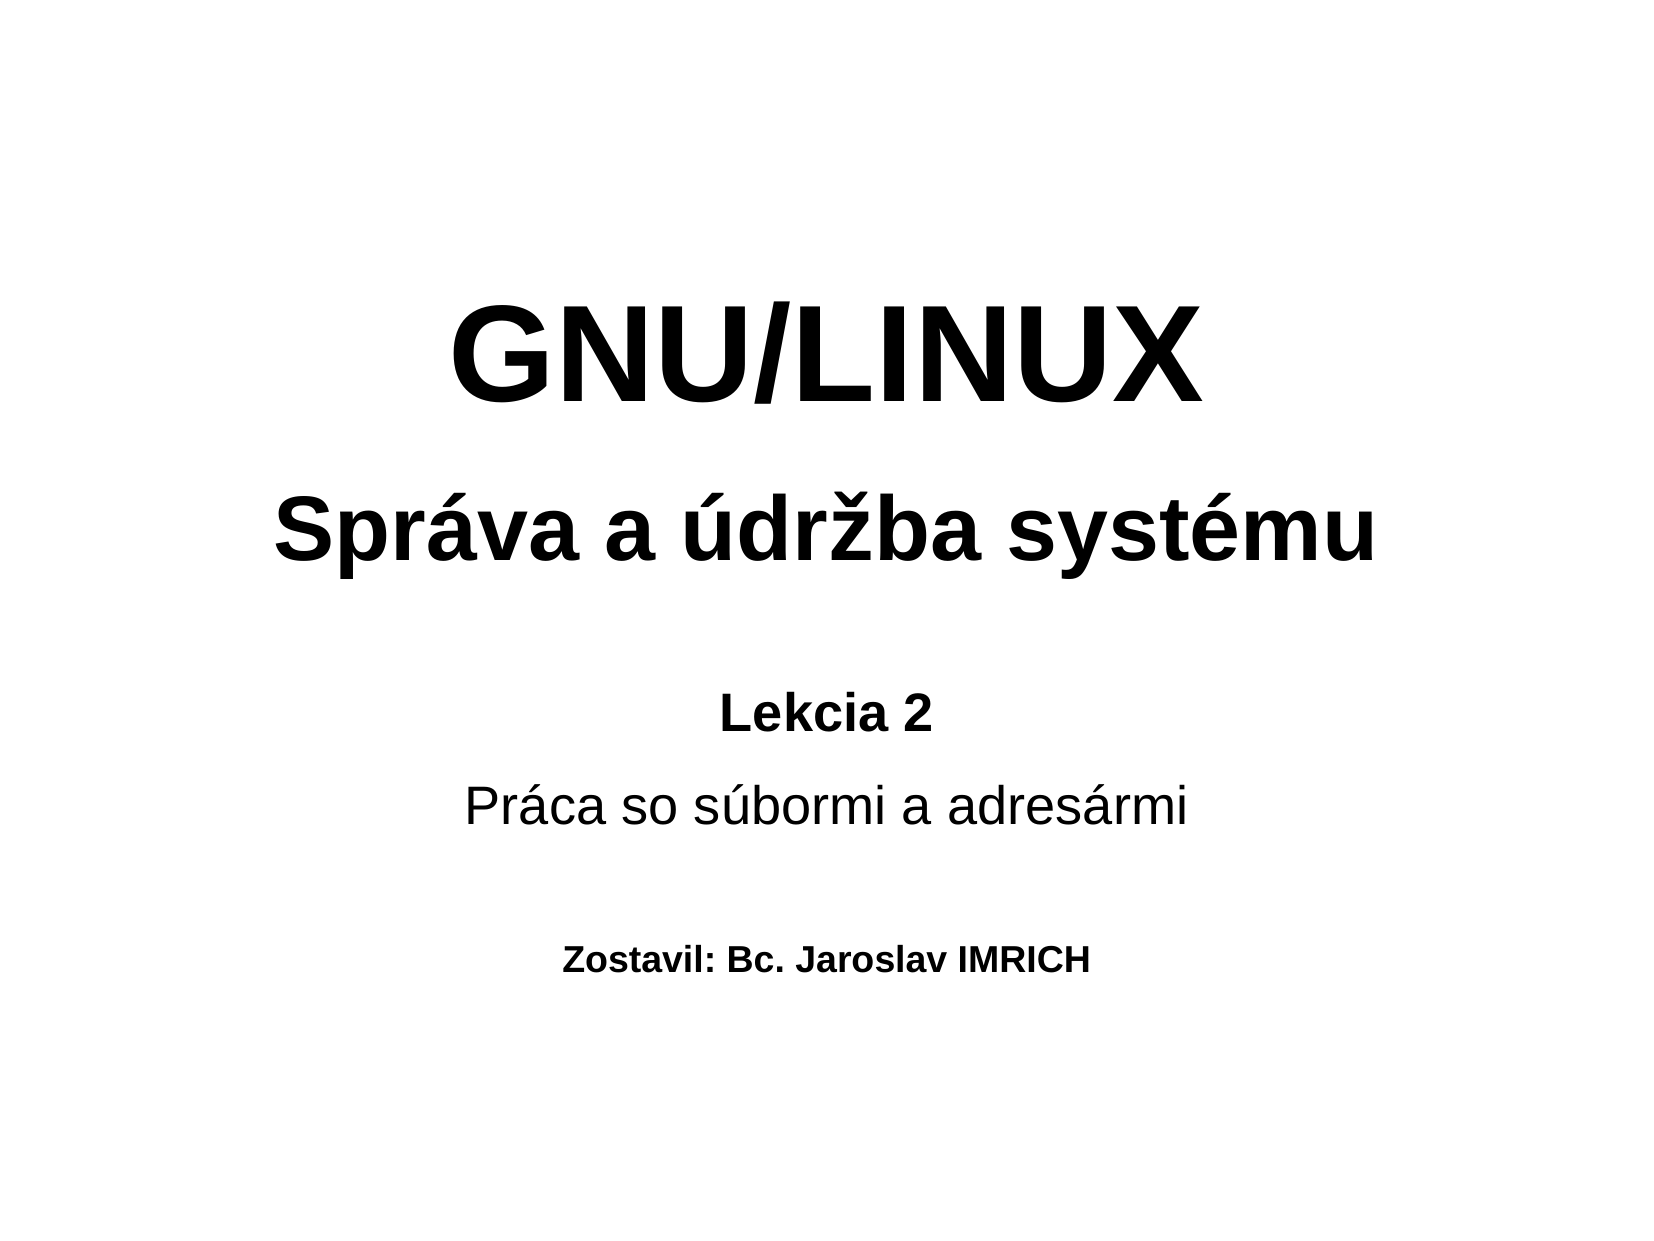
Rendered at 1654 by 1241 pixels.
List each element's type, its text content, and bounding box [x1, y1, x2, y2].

title GNU/LINUX Správa a údržba systému Lekcia 2 Práca so súbormi a adresármi Zostavil: Bc. Jaroslav IMRICH [82, 112, 1571, 1146]
